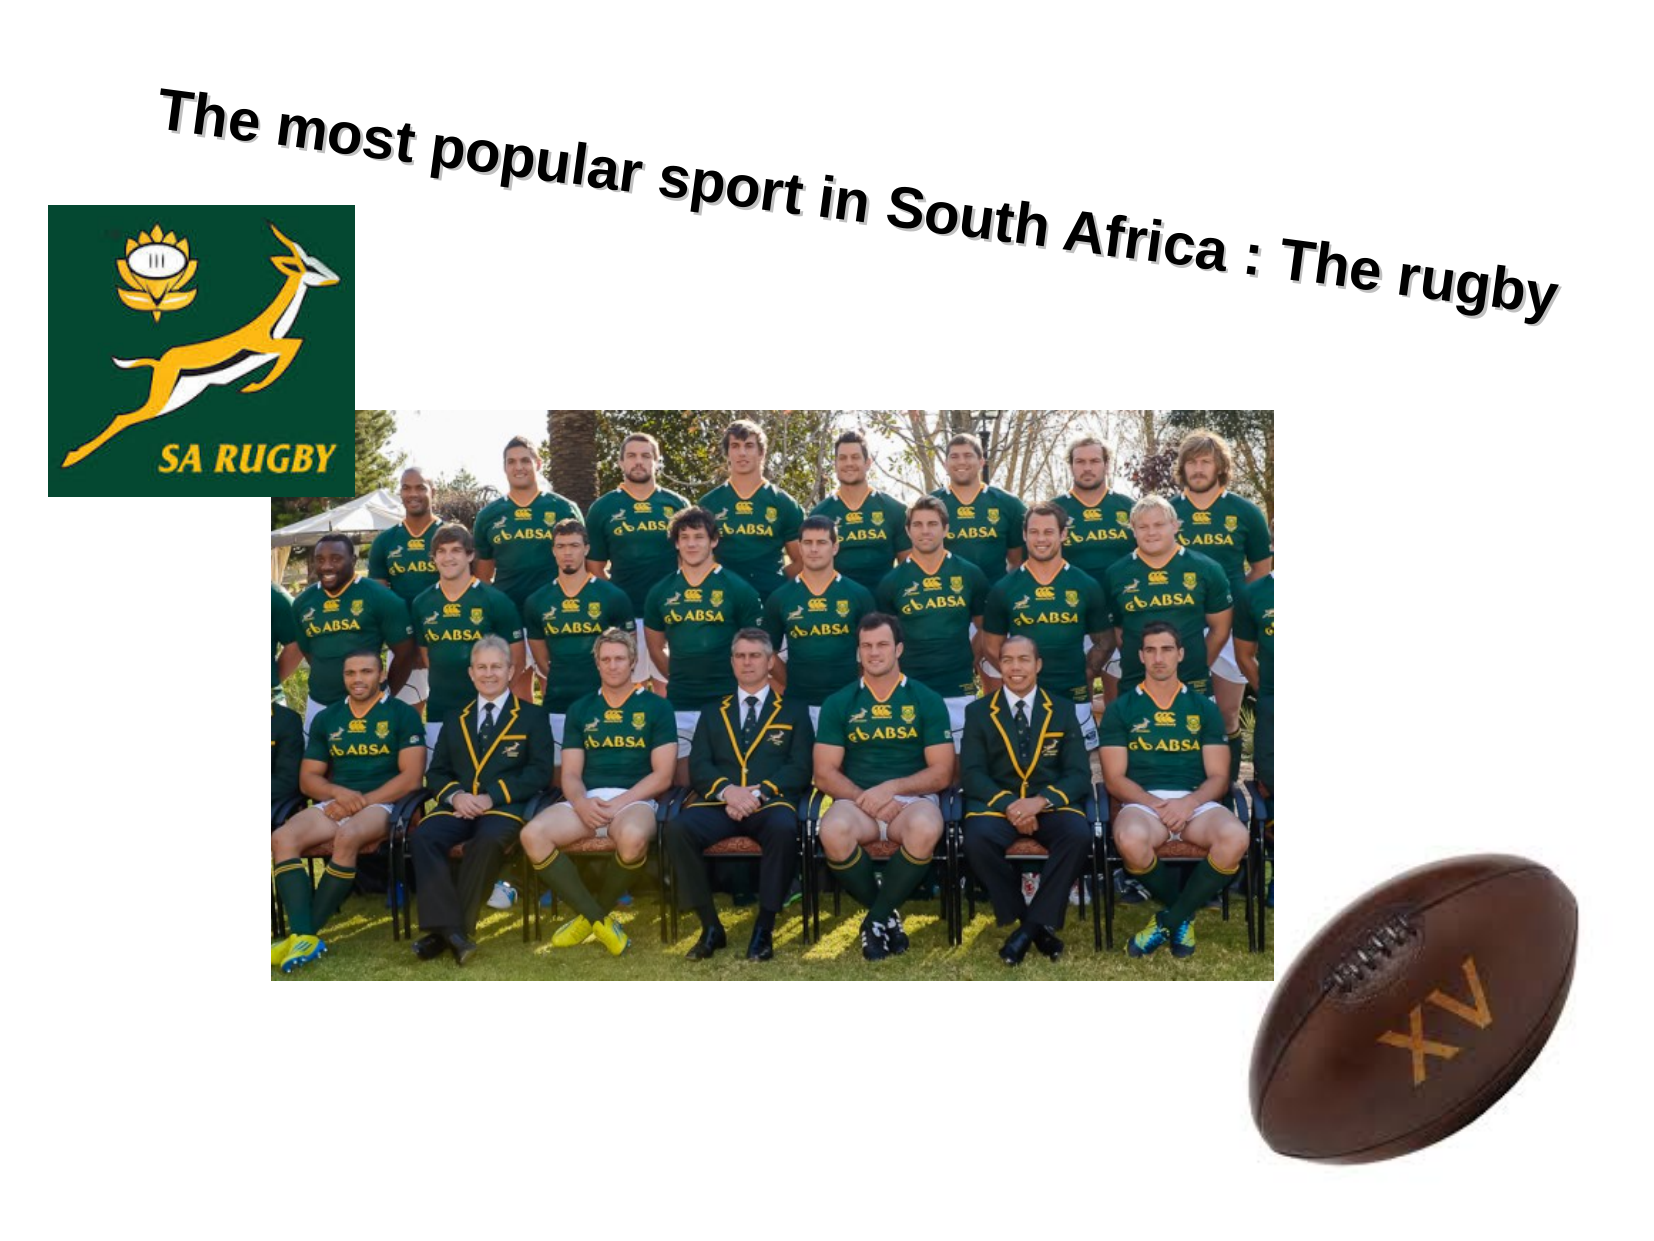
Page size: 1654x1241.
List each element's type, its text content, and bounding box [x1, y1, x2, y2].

picture [48, 205, 1654, 1241]
text_box The most popular sport in South Africa : The rugby [138, 67, 1583, 343]
